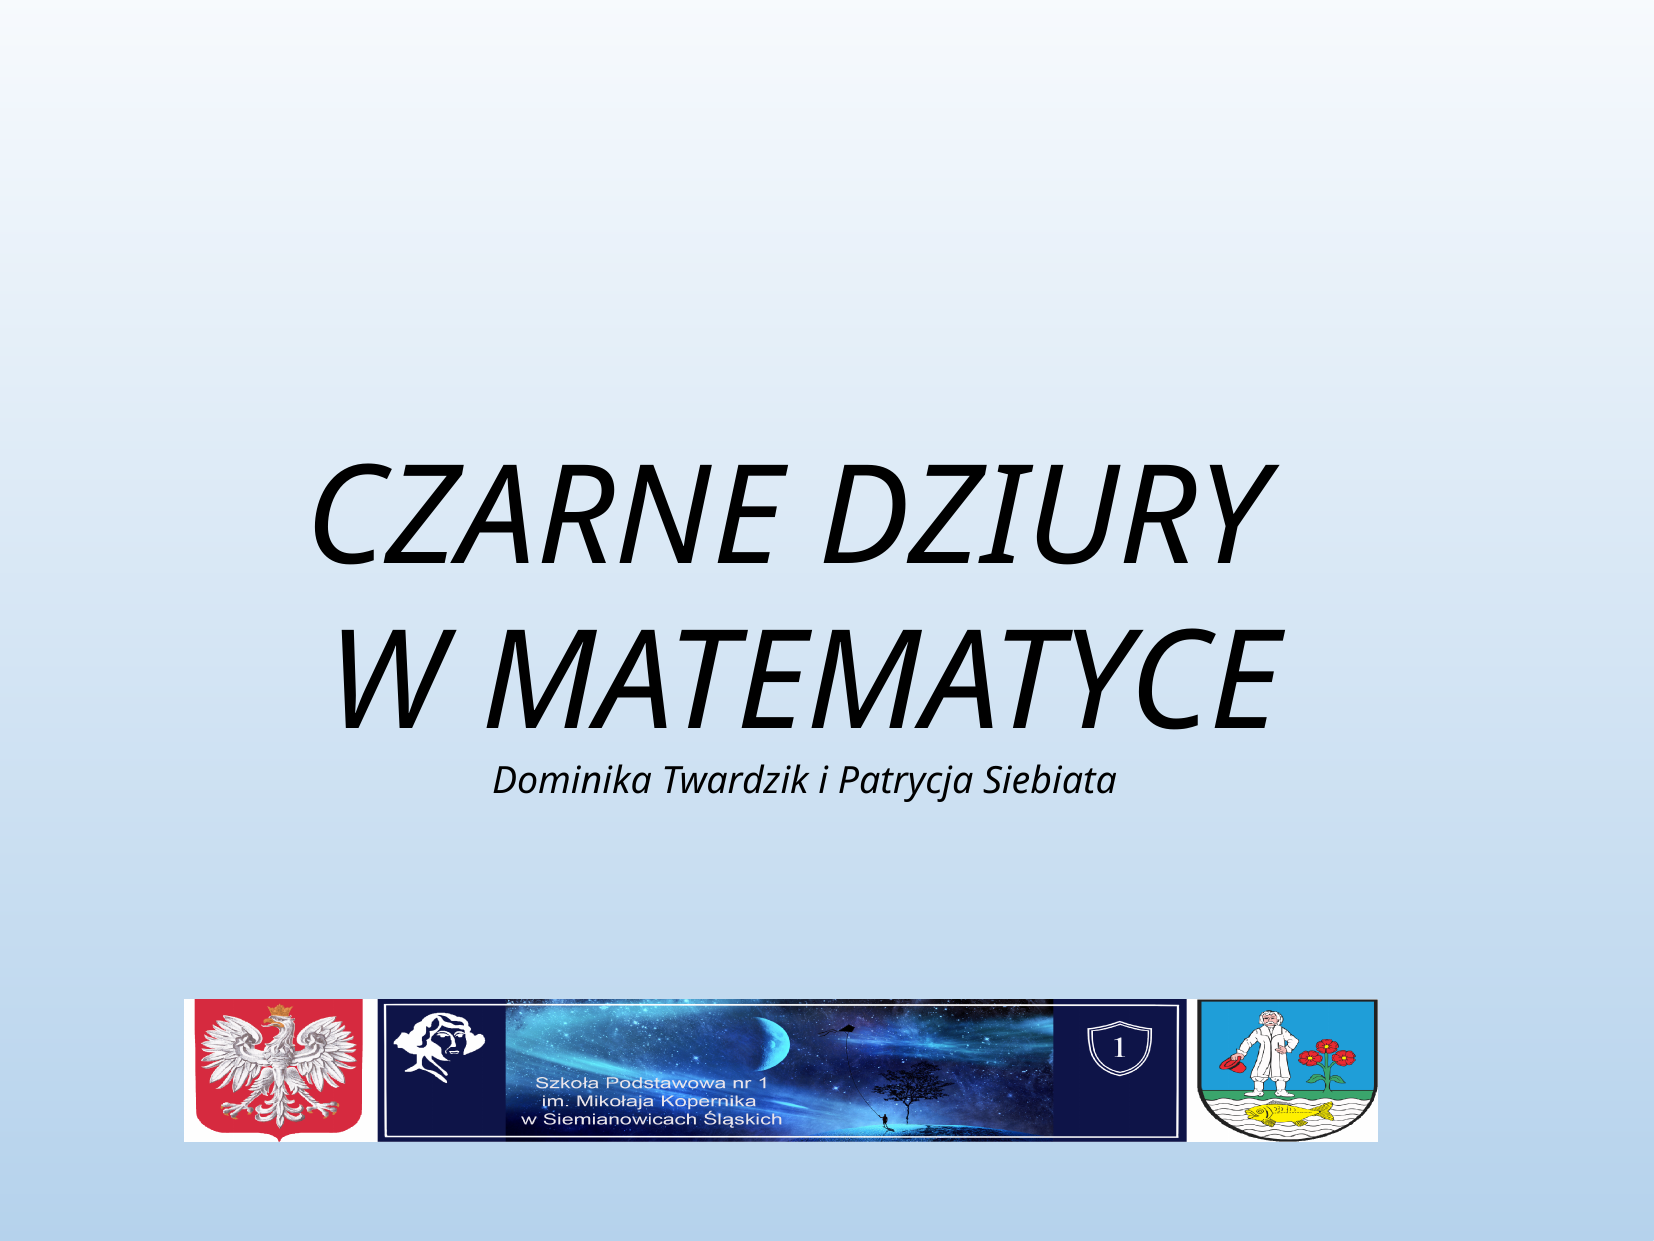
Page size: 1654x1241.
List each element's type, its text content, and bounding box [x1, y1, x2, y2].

title CZARNE DZIURY W MATEMATYCE Dominika Twardzik i Patrycja Siebiata [184, 369, 1425, 802]
picture [184, 999, 1378, 1142]
